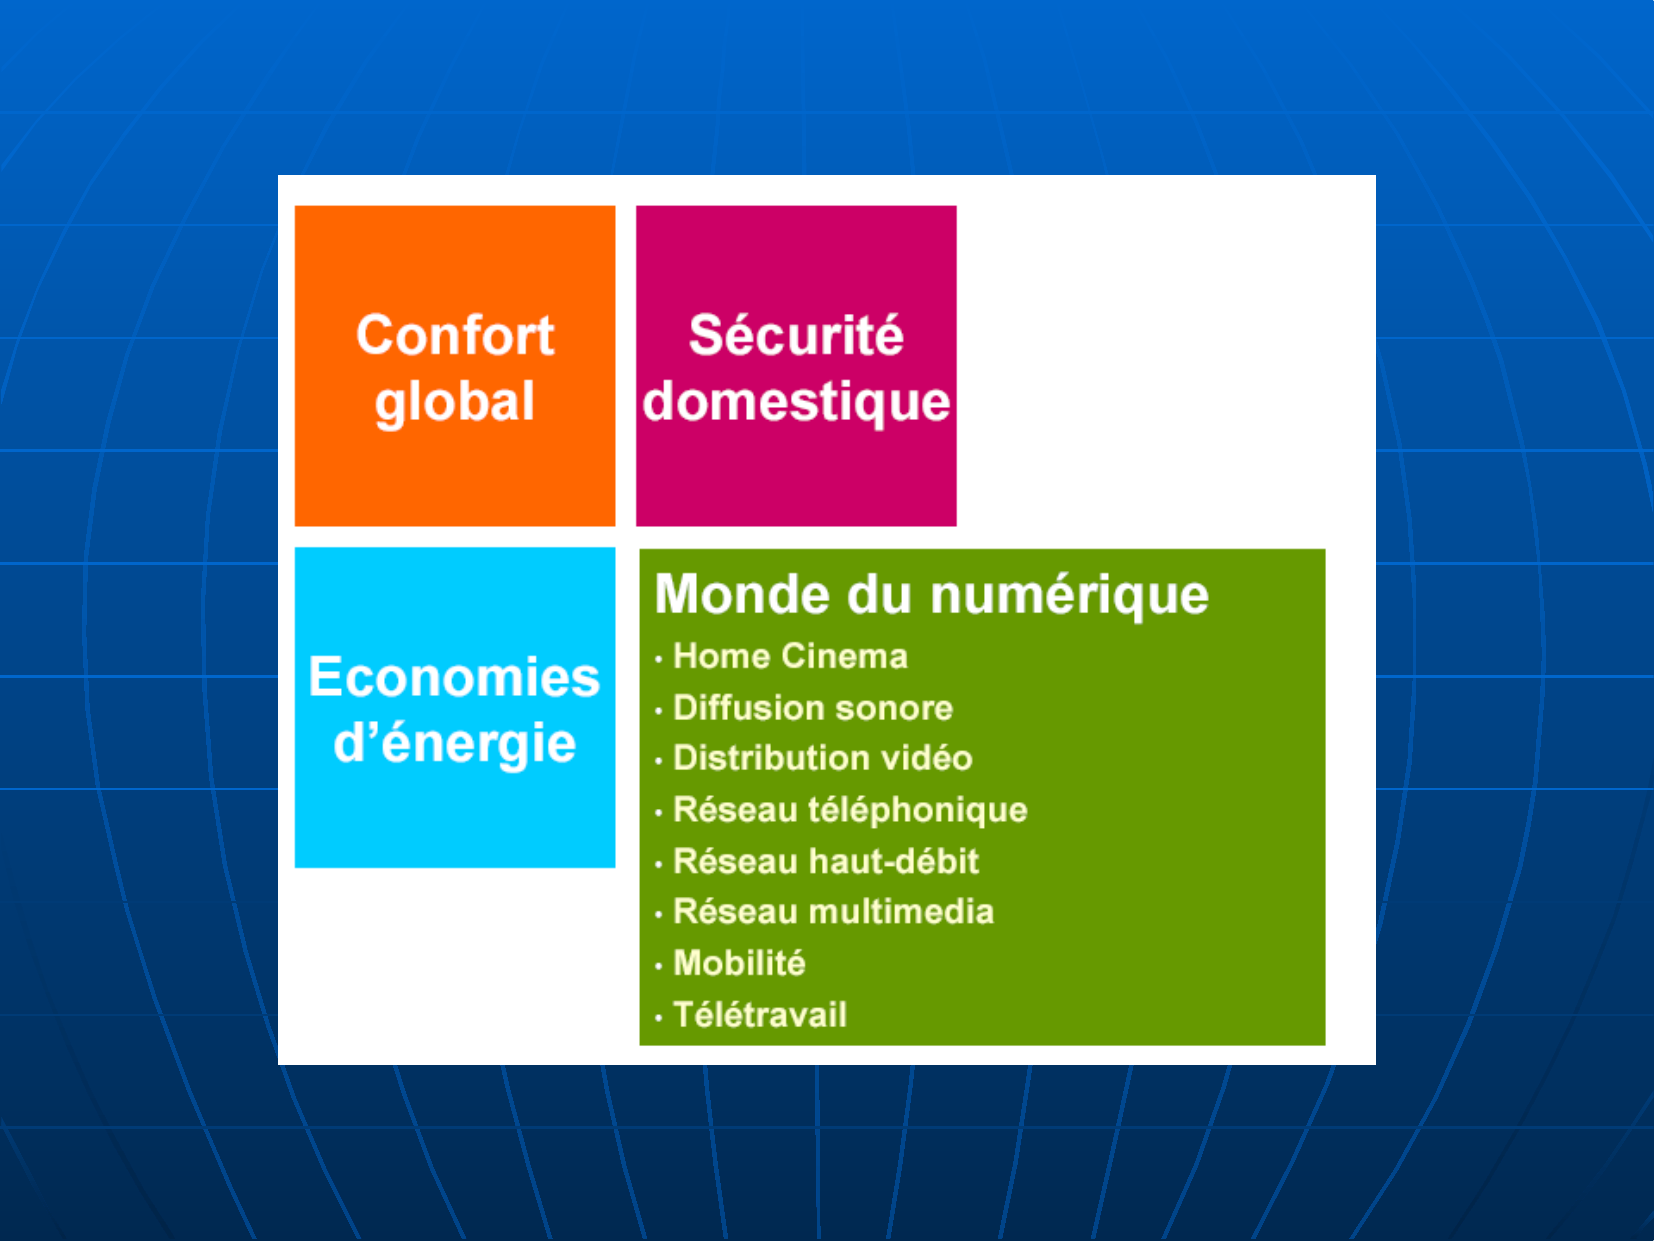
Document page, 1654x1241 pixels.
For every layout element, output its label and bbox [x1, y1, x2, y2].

picture [278, 175, 1376, 1065]
